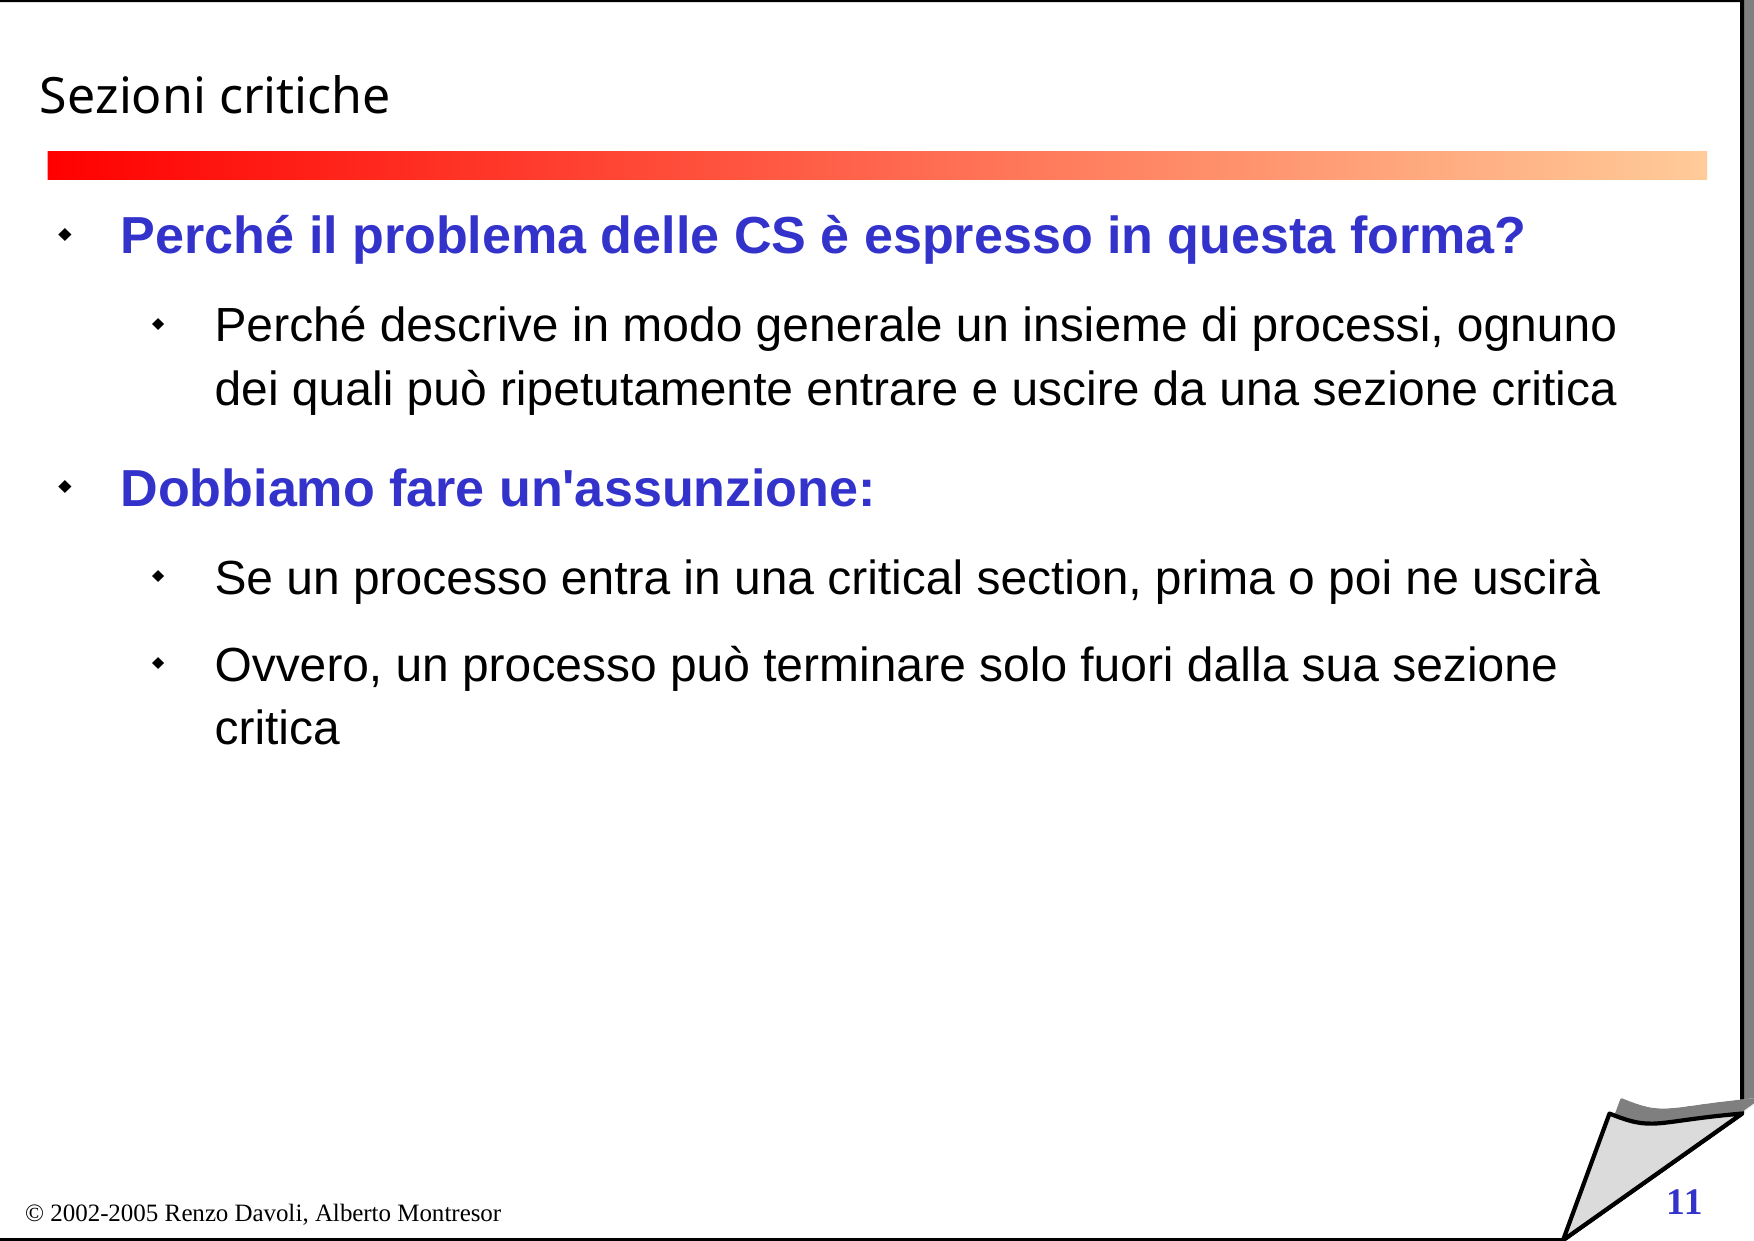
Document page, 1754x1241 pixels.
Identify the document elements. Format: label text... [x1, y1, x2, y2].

title Sezioni critiche [39, 49, 1713, 144]
list Perché il problema delle CS è espresso in questa forma? Perché descrive in modo generale un insieme di processi, ognuno dei quali può ripetutamente entrare e uscire da una sezione critica Dobbiamo fare un'assunzione: Se un processo entra in una critical section, prima o poi ne uscirà Ovvero, un processo può terminare solo fuori dalla sua sezione critica [58, 206, 1696, 815]
